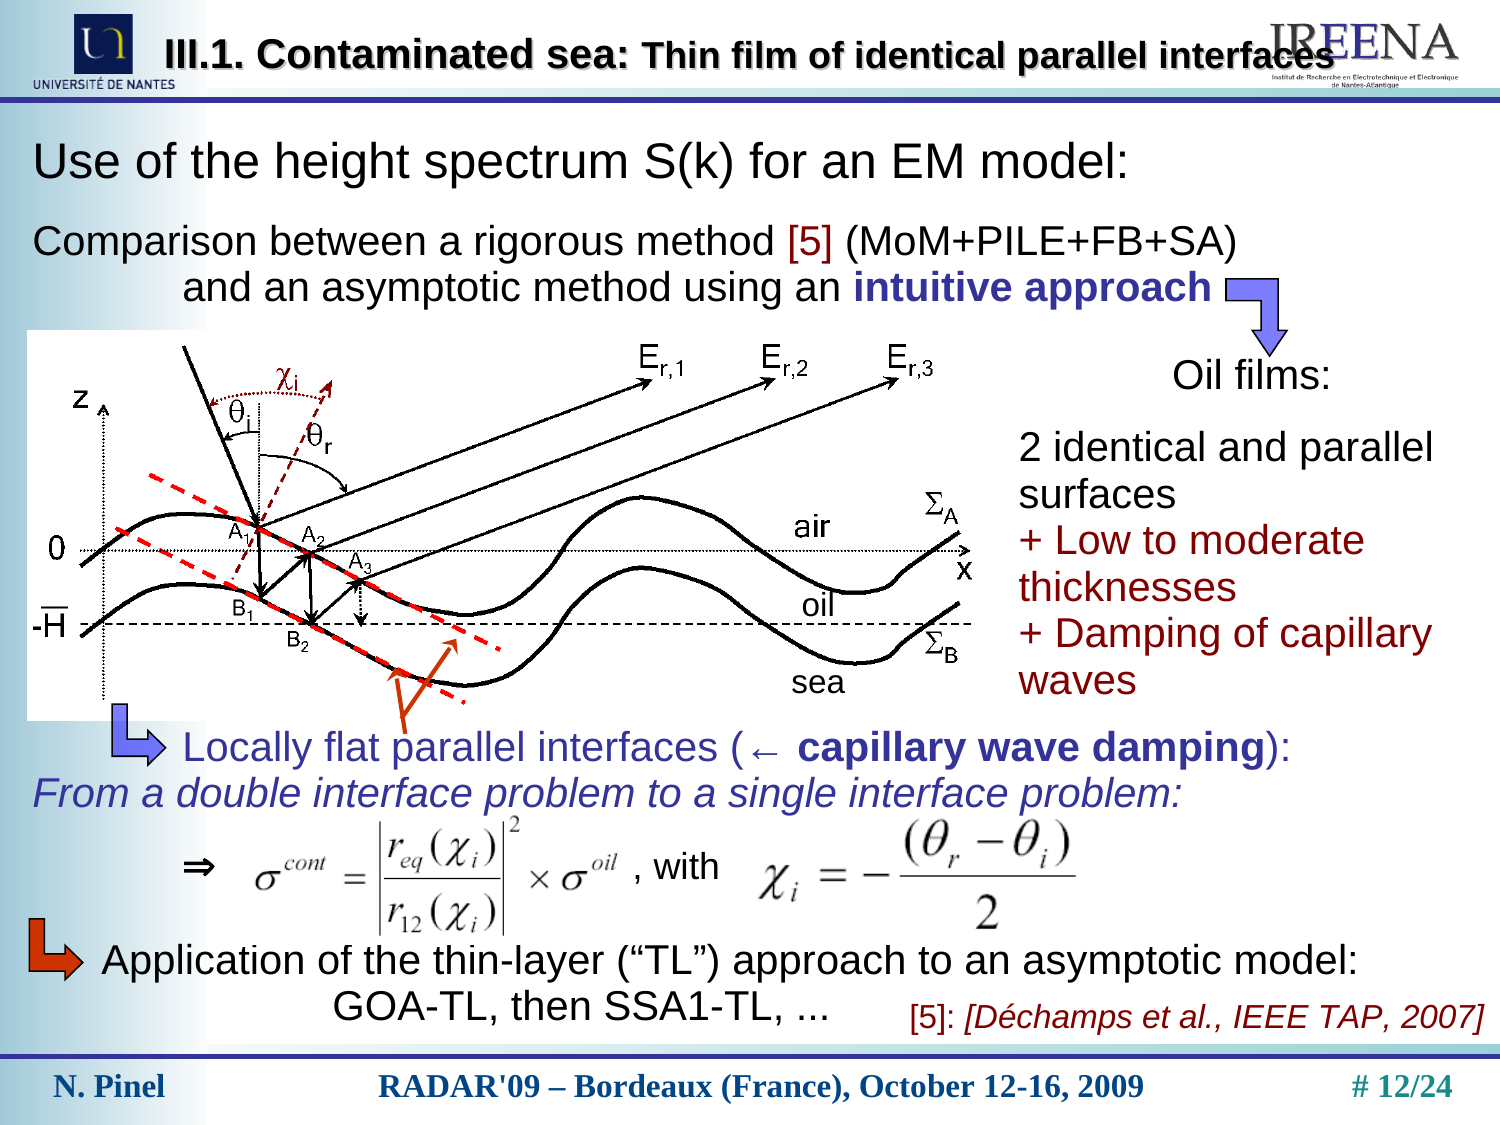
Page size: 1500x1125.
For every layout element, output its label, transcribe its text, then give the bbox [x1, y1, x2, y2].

text_box Application of the thin-layer (“TL”) approach to an asymptotic model: GOA-TL, then SSA1-TL, ... [17, 928, 1386, 1038]
picture [29, 14, 178, 95]
text_box Locally flat parallel interfaces (← capillary wave damping)‏: From a double interface problem to a single interface problem:  , with [17, 716, 1471, 896]
text_box [1225, 278, 1287, 357]
text_box Oil films: 2 identical and parallel surfaces + Low to moderate thicknesses + Damping of capillary waves [1003, 344, 1500, 711]
picture [27, 330, 975, 716]
title III.1. Contaminated sea: Thin film of identical parallel interfaces [75, 23, 1426, 103]
picture [1426, 23, 1459, 89]
list Use of the height spectrum S(k) for an EM model: Comparison between a rigorous method [5] (MoM+PILE+FB+SA) and an asymptotic method using an intuitive approach [17, 125, 1477, 443]
text_box [29, 918, 83, 980]
picture [248, 896, 632, 945]
text_box oil [754, 579, 882, 632]
text_box sea [754, 656, 882, 709]
text_box [5]: [Déchamps et al., IEEE TAP, 2007] [1386, 952, 1500, 1029]
picture [750, 896, 1102, 945]
text_box [112, 704, 128, 716]
